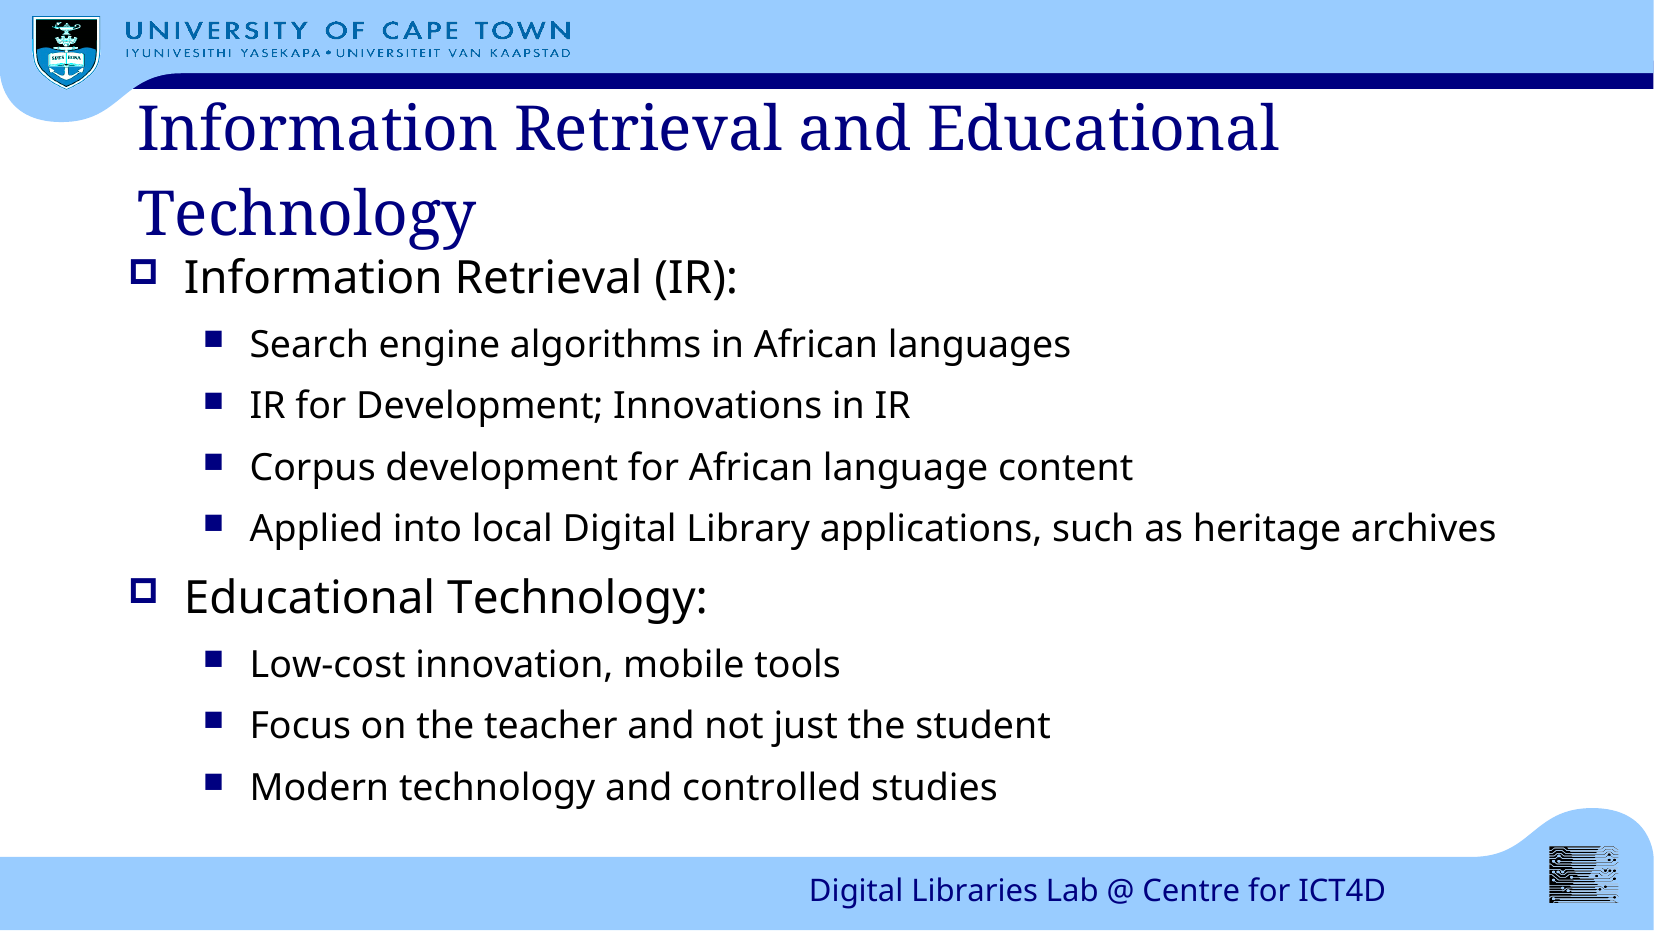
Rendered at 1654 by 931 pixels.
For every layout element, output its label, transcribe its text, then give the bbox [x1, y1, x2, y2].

title Information Retrieval and Educational Technology [137, 116, 1598, 222]
picture [122, 19, 573, 59]
picture [1549, 846, 1619, 903]
picture [32, 16, 101, 90]
list Information Retrieval (IR): Search engine algorithms in African languages IR for Development; Innovations in IR Corpus development for African language content Applied into local Digital Library applications, such as heritage archives Educational Technology: Low-cost innovation, mobile tools Focus on the teacher and not just the student Modern technology and controlled studies [128, 244, 1597, 785]
